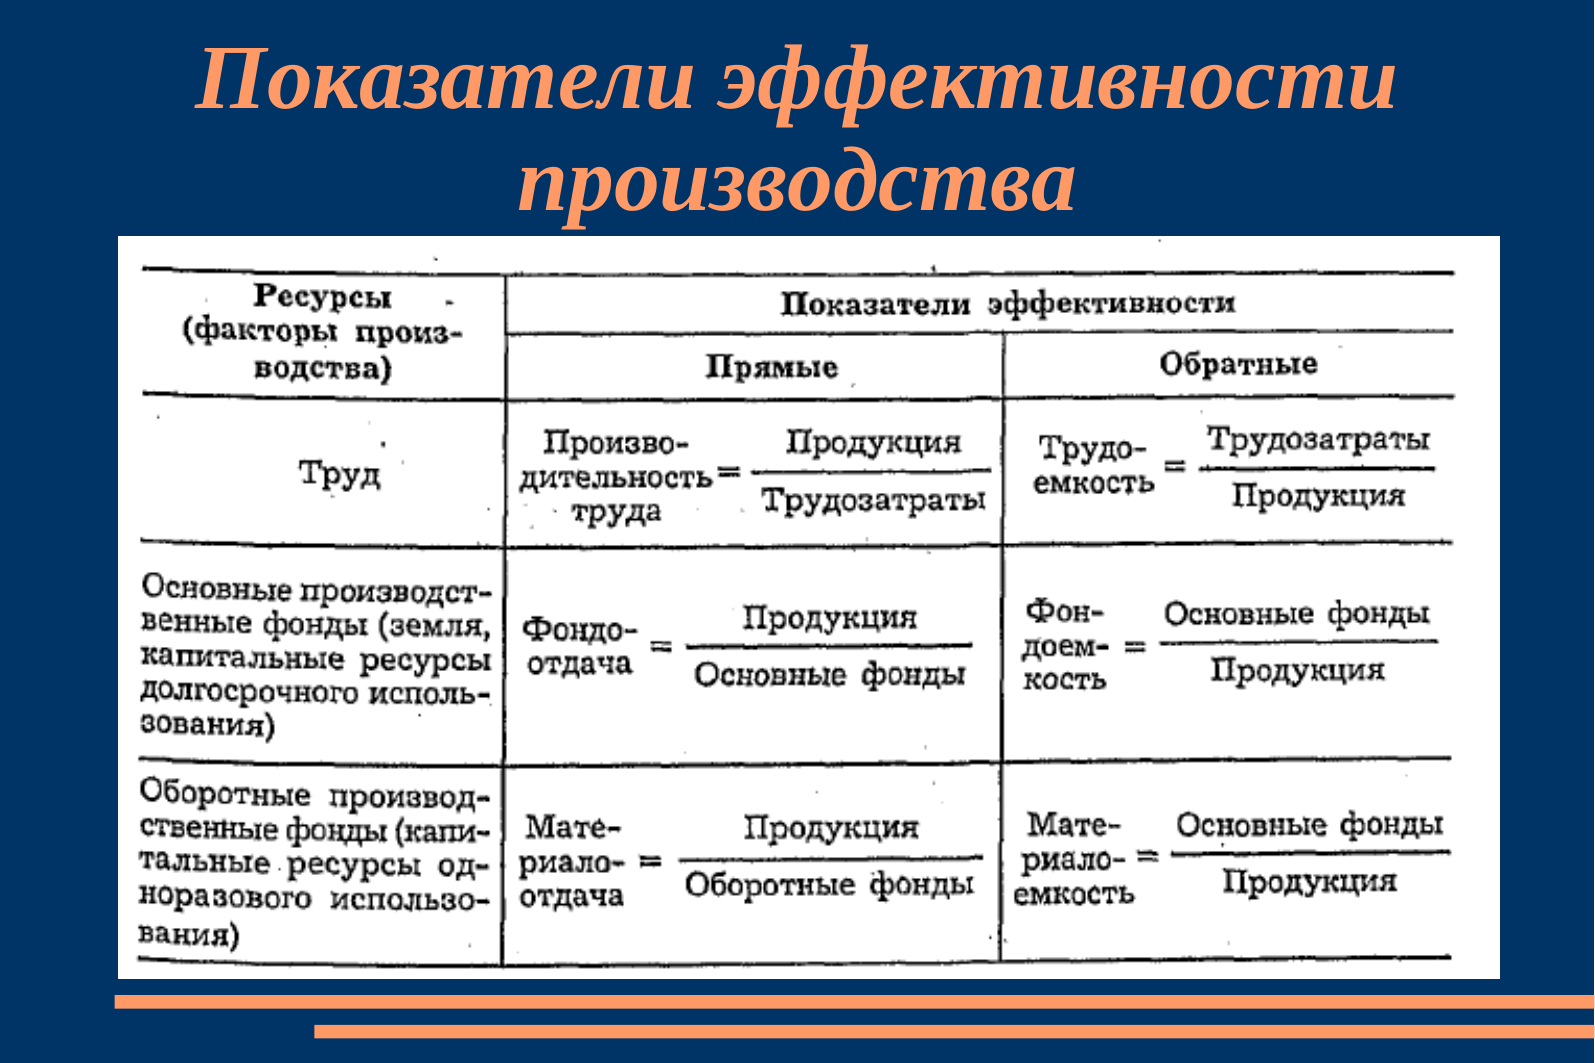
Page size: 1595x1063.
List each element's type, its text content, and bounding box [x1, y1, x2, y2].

title Показатели эффективности производства [117, 26, 1479, 231]
picture [118, 236, 1500, 979]
